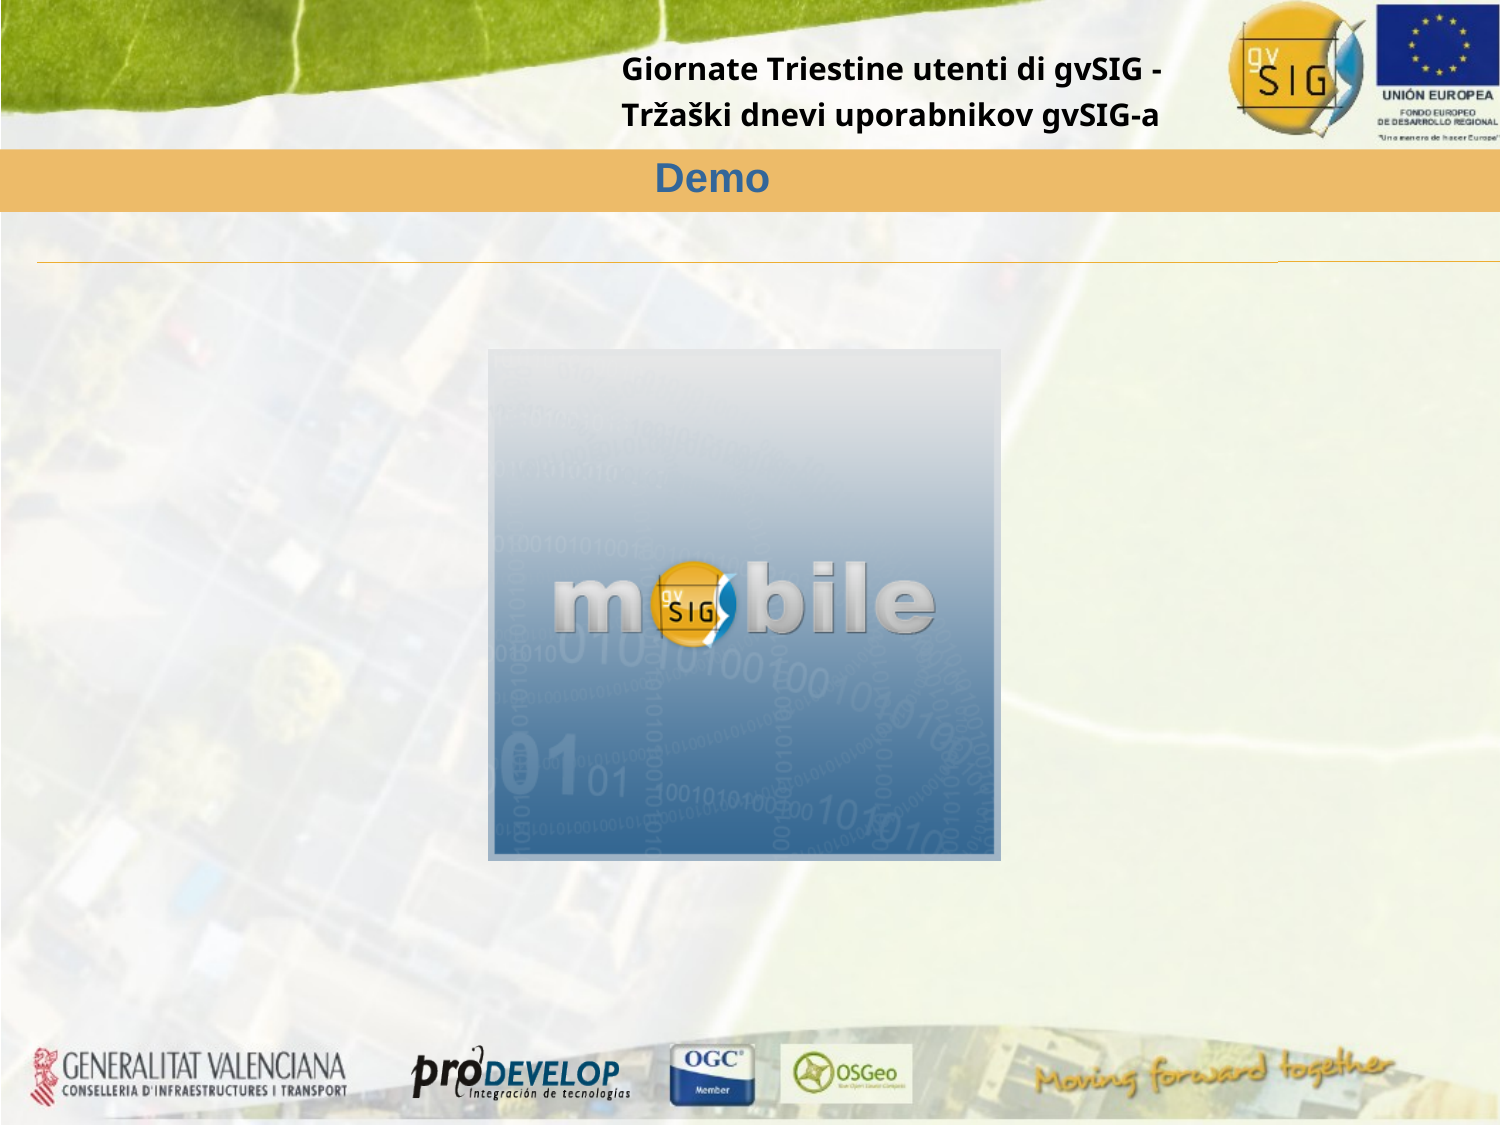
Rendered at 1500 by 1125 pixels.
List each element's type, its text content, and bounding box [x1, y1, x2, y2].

picture [1, 212, 1500, 1125]
text_box Demo [0, 149, 1426, 217]
picture [1, 0, 1500, 149]
